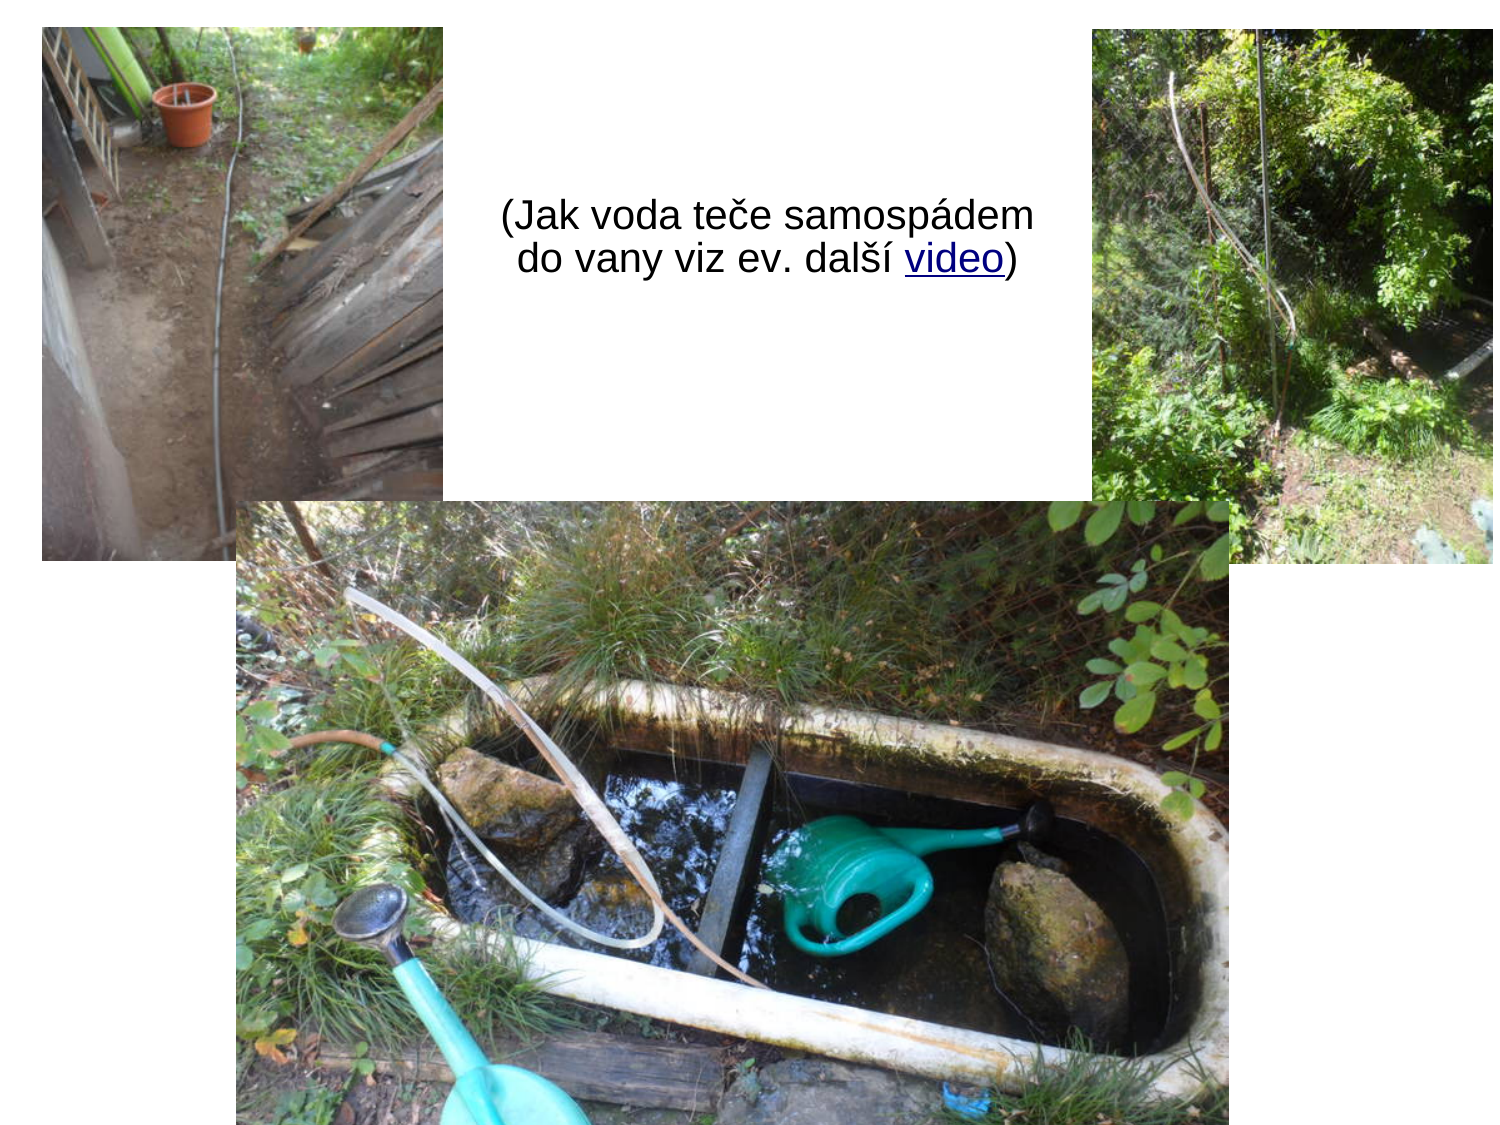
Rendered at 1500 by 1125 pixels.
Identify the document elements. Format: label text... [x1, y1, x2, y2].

picture [42, 27, 1493, 1125]
subtitle (Jak voda teče samospádem do vany viz ev. další video) [472, 88, 1063, 388]
